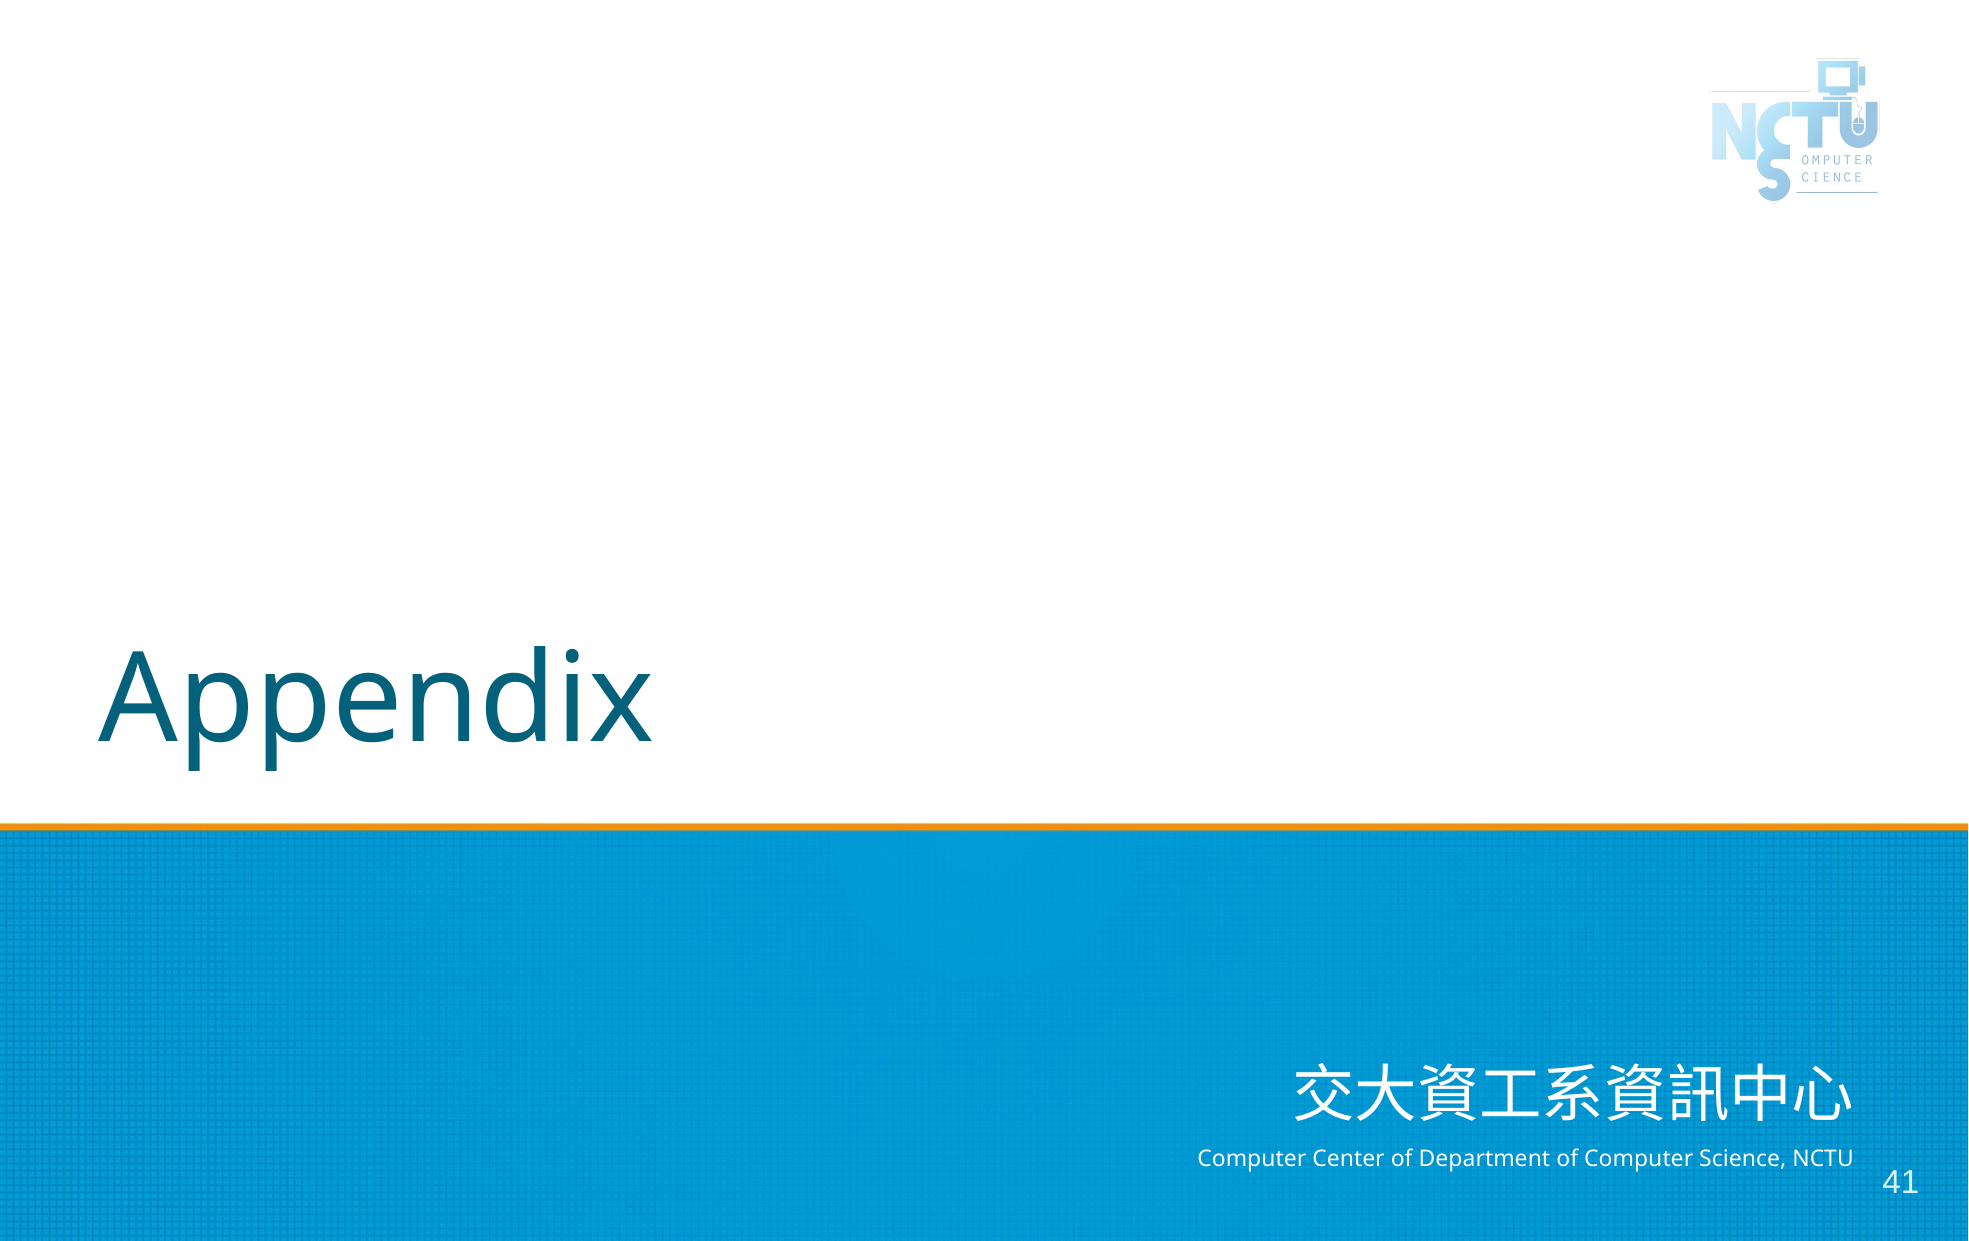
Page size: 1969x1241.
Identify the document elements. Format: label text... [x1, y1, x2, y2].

picture [0, 0, 1969, 832]
title Appendix [98, 559, 1870, 767]
slide_number <number> [1841, 1145, 1960, 1241]
